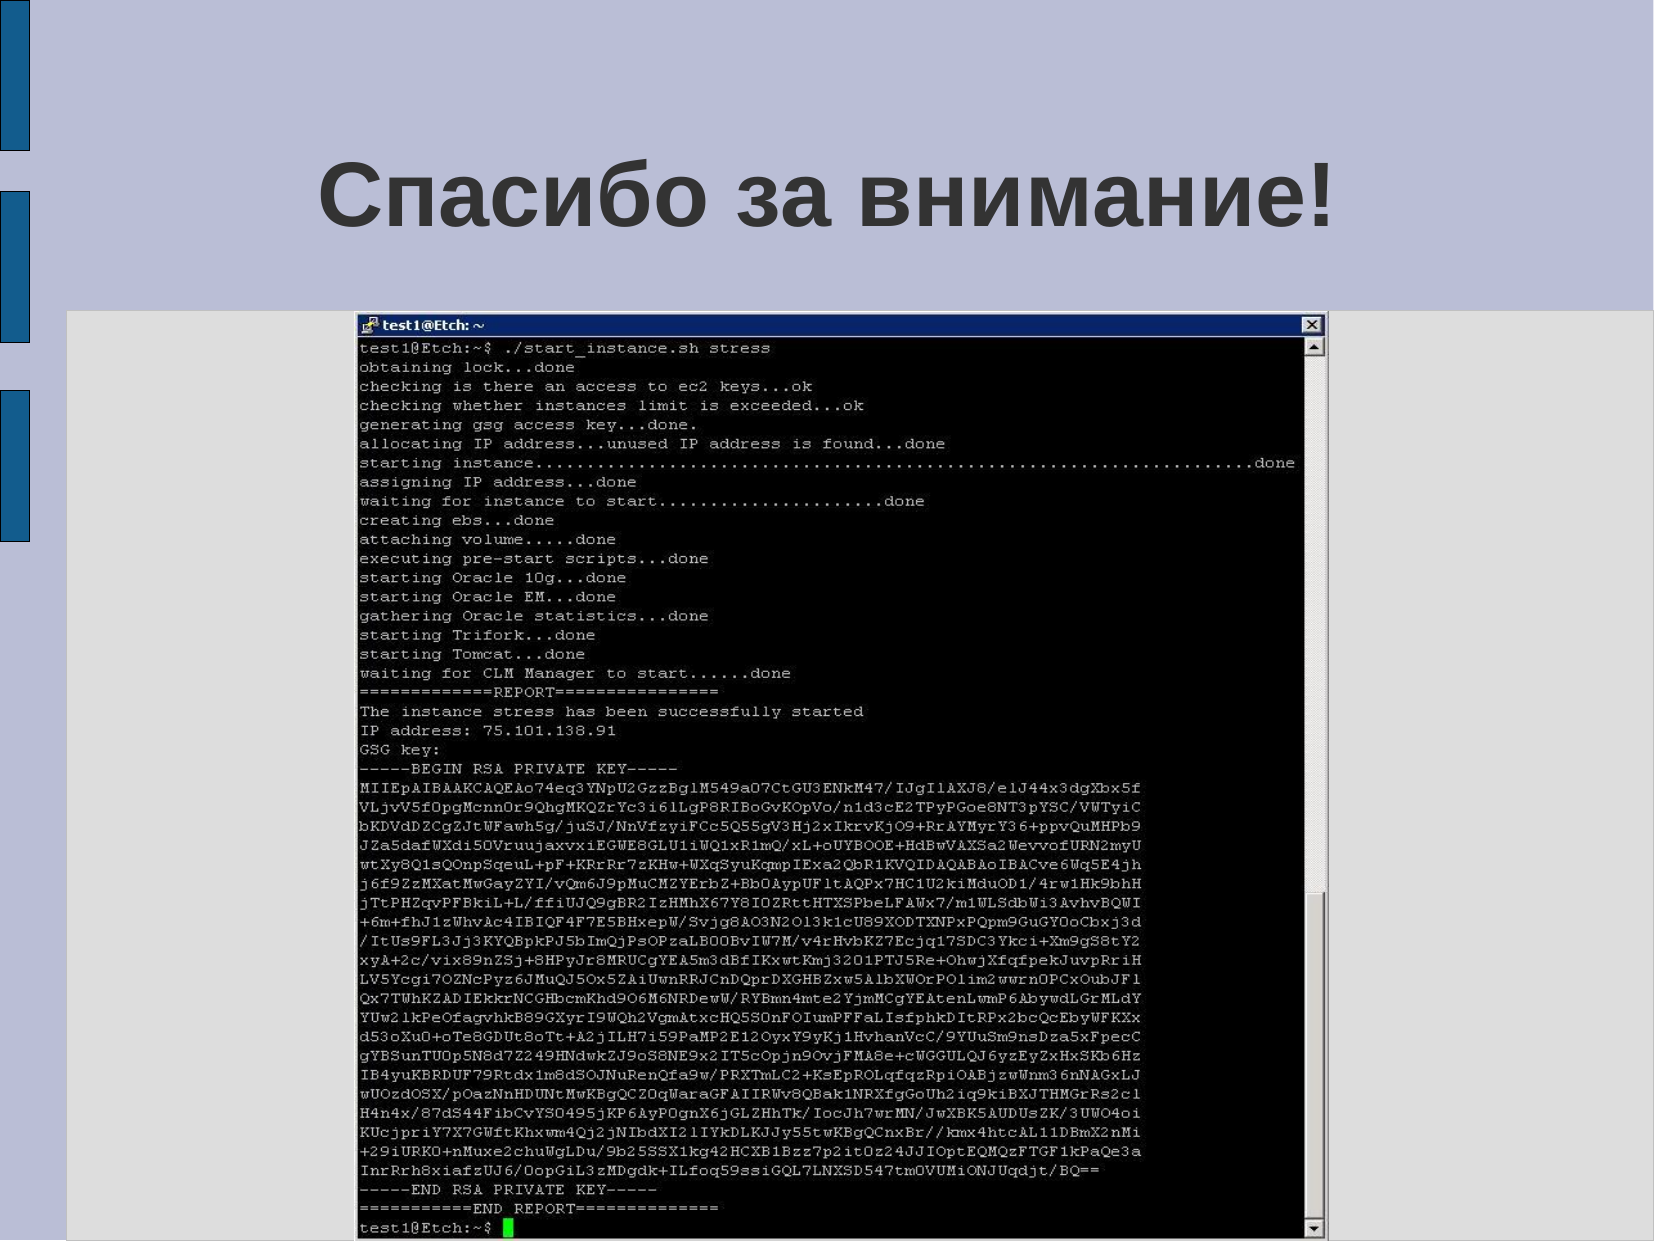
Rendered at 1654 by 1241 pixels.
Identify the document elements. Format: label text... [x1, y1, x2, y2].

title Спасибо за внимание! [121, 91, 1534, 299]
picture [354, 311, 1329, 1241]
